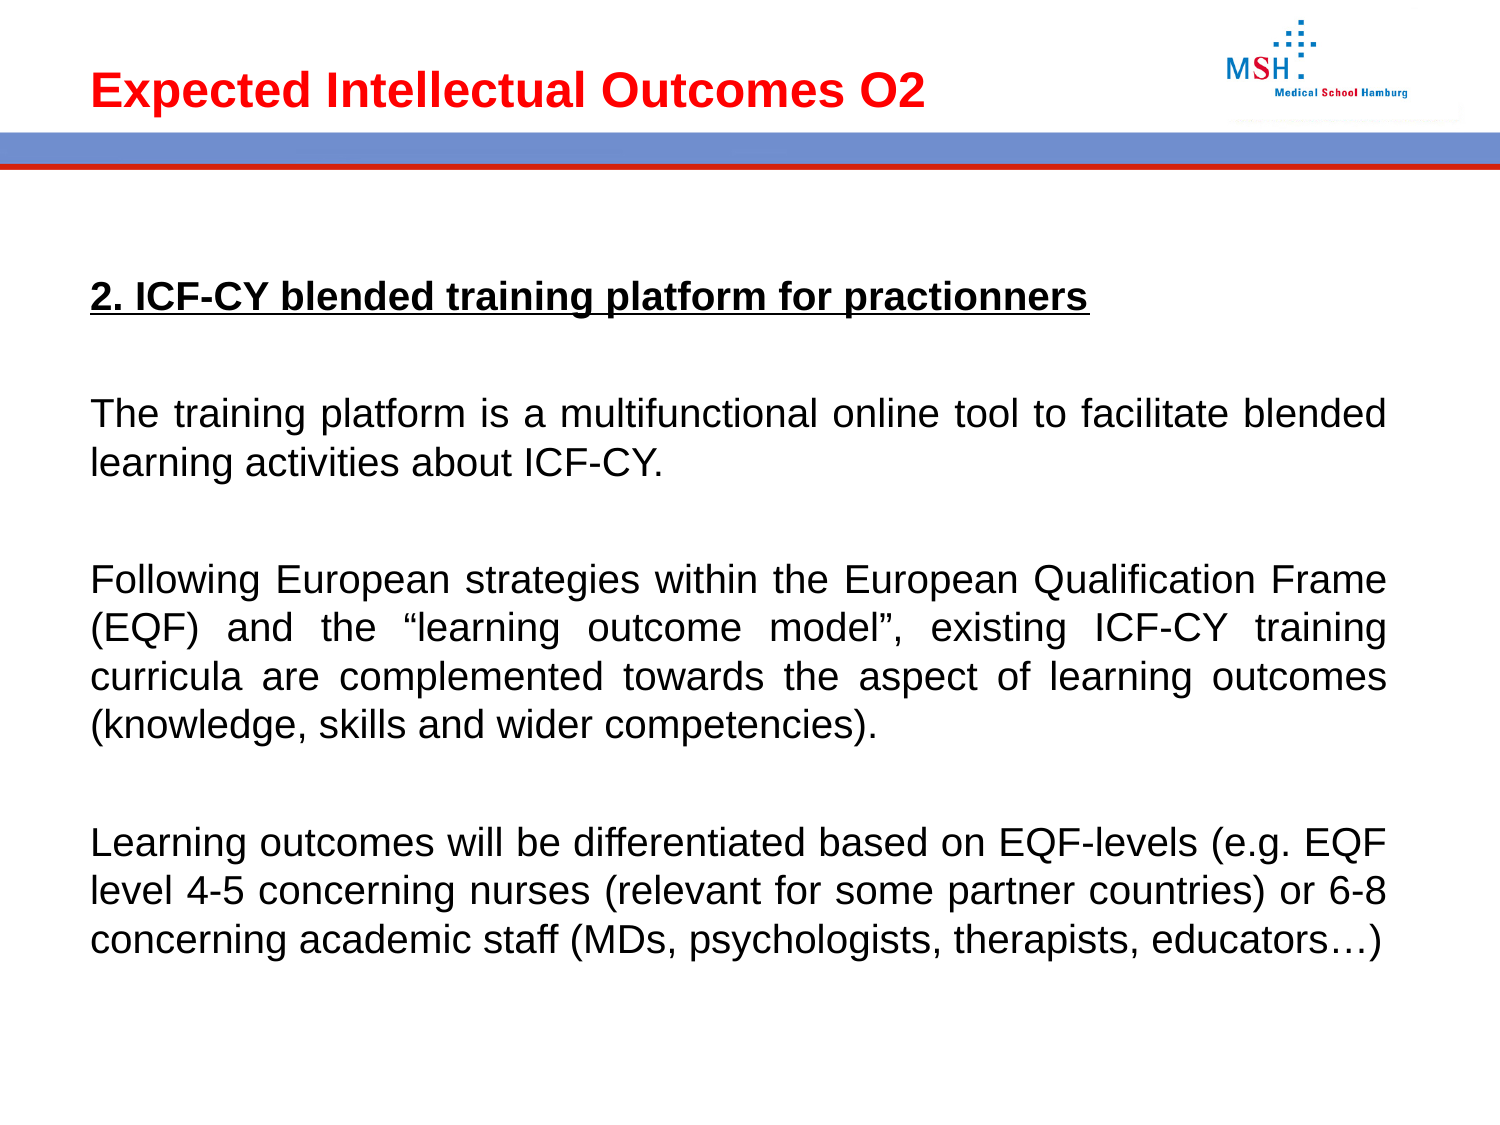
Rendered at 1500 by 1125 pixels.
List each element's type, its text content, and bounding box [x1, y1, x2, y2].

list 2. ICF-CY blended training platform for practionners The training platform is a multifunctional online tool to facilitate blended learning activities about ICF-CY. Following European strategies within the European Qualification Frame (EQF) and the “learning outcome model”, existing ICF-CY training curricula are complemented towards the aspect of learning outcomes (knowledge, skills and wider competencies). Learning outcomes will be differentiated based on EQF-levels (e.g. EQF level 4-5 concerning nurses (relevant for some partner countries) or 6-8 concerning academic staff (MDs, psychologists, therapists, educators…) [75, 262, 1426, 1005]
title Expected Intellectual Outcomes O2 [75, 45, 1196, 129]
